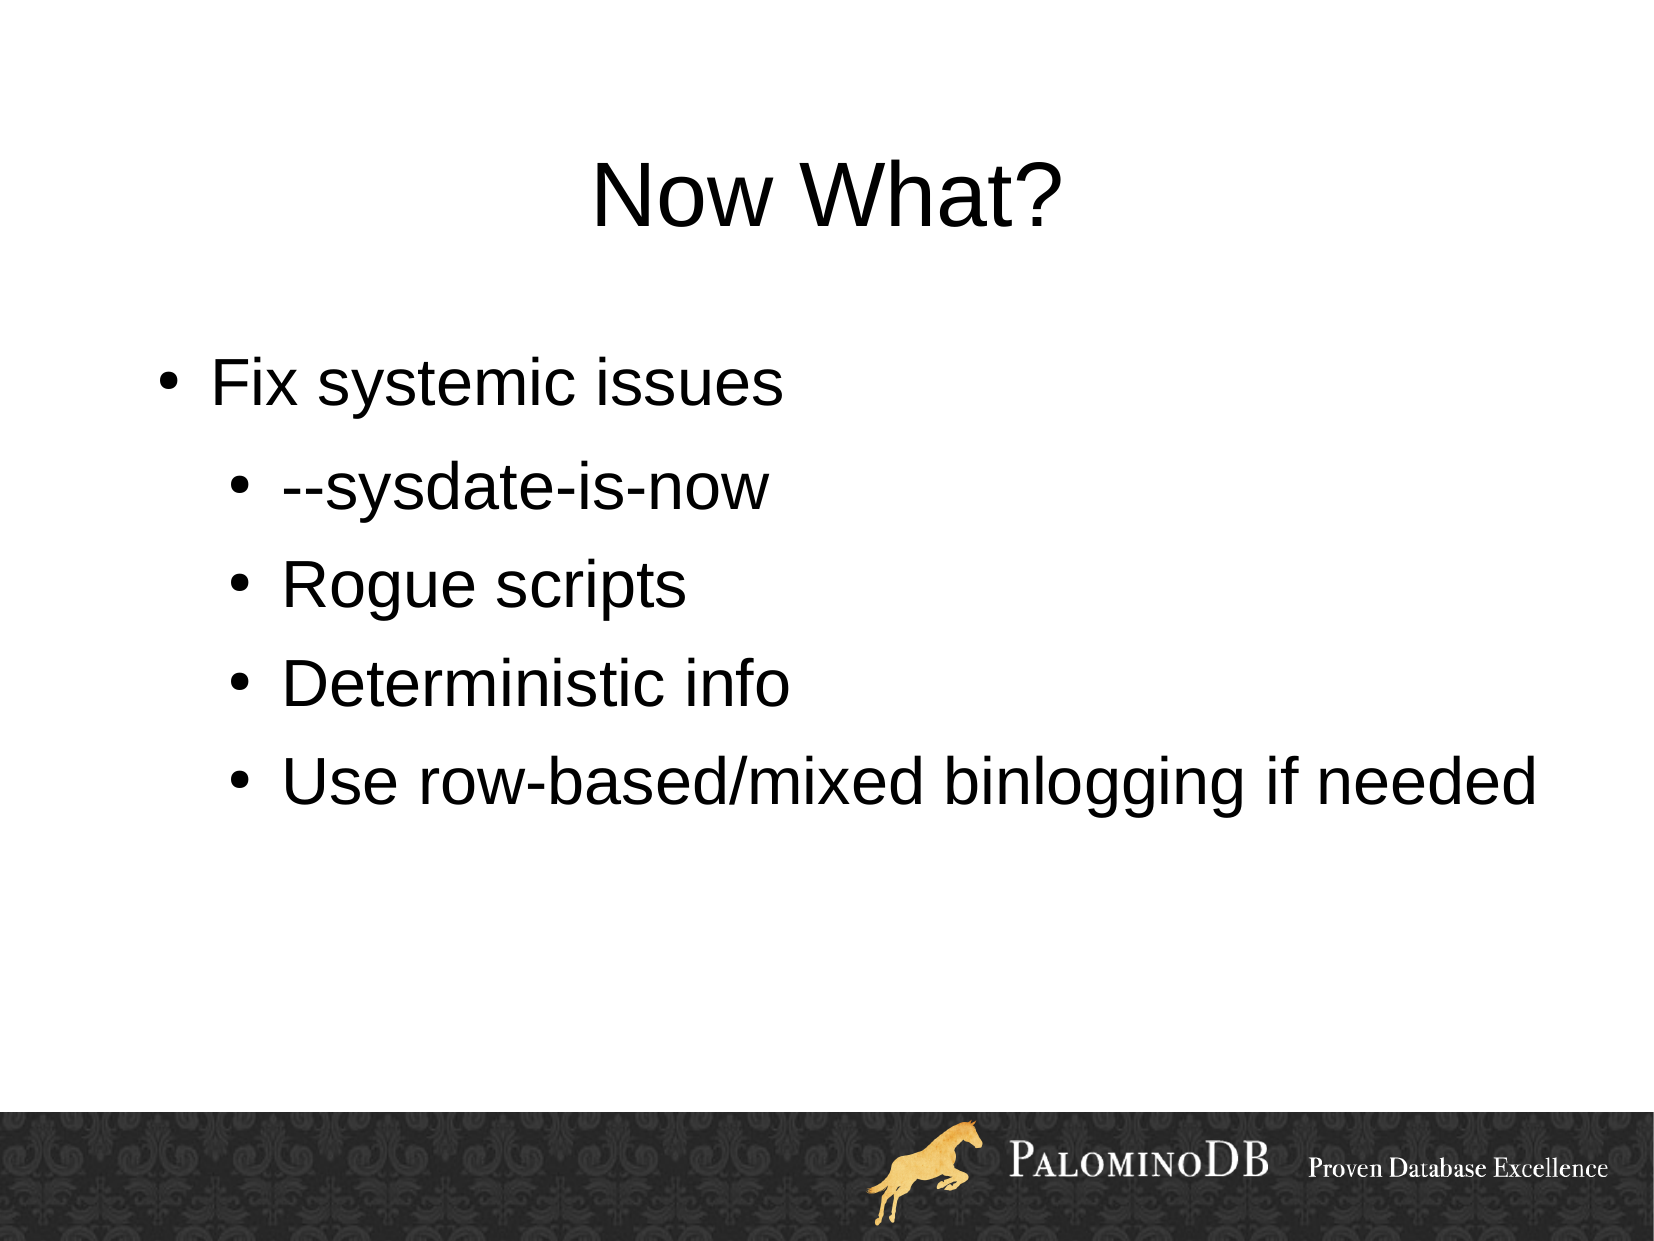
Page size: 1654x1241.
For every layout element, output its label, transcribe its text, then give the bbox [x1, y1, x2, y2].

list Fix systemic issues --sysdate-is-now Rogue scripts Deterministic info Use row-based/mixed binlogging if needed [121, 344, 1613, 1127]
picture [0, 1112, 1654, 1241]
title Now What? [121, 91, 1534, 299]
